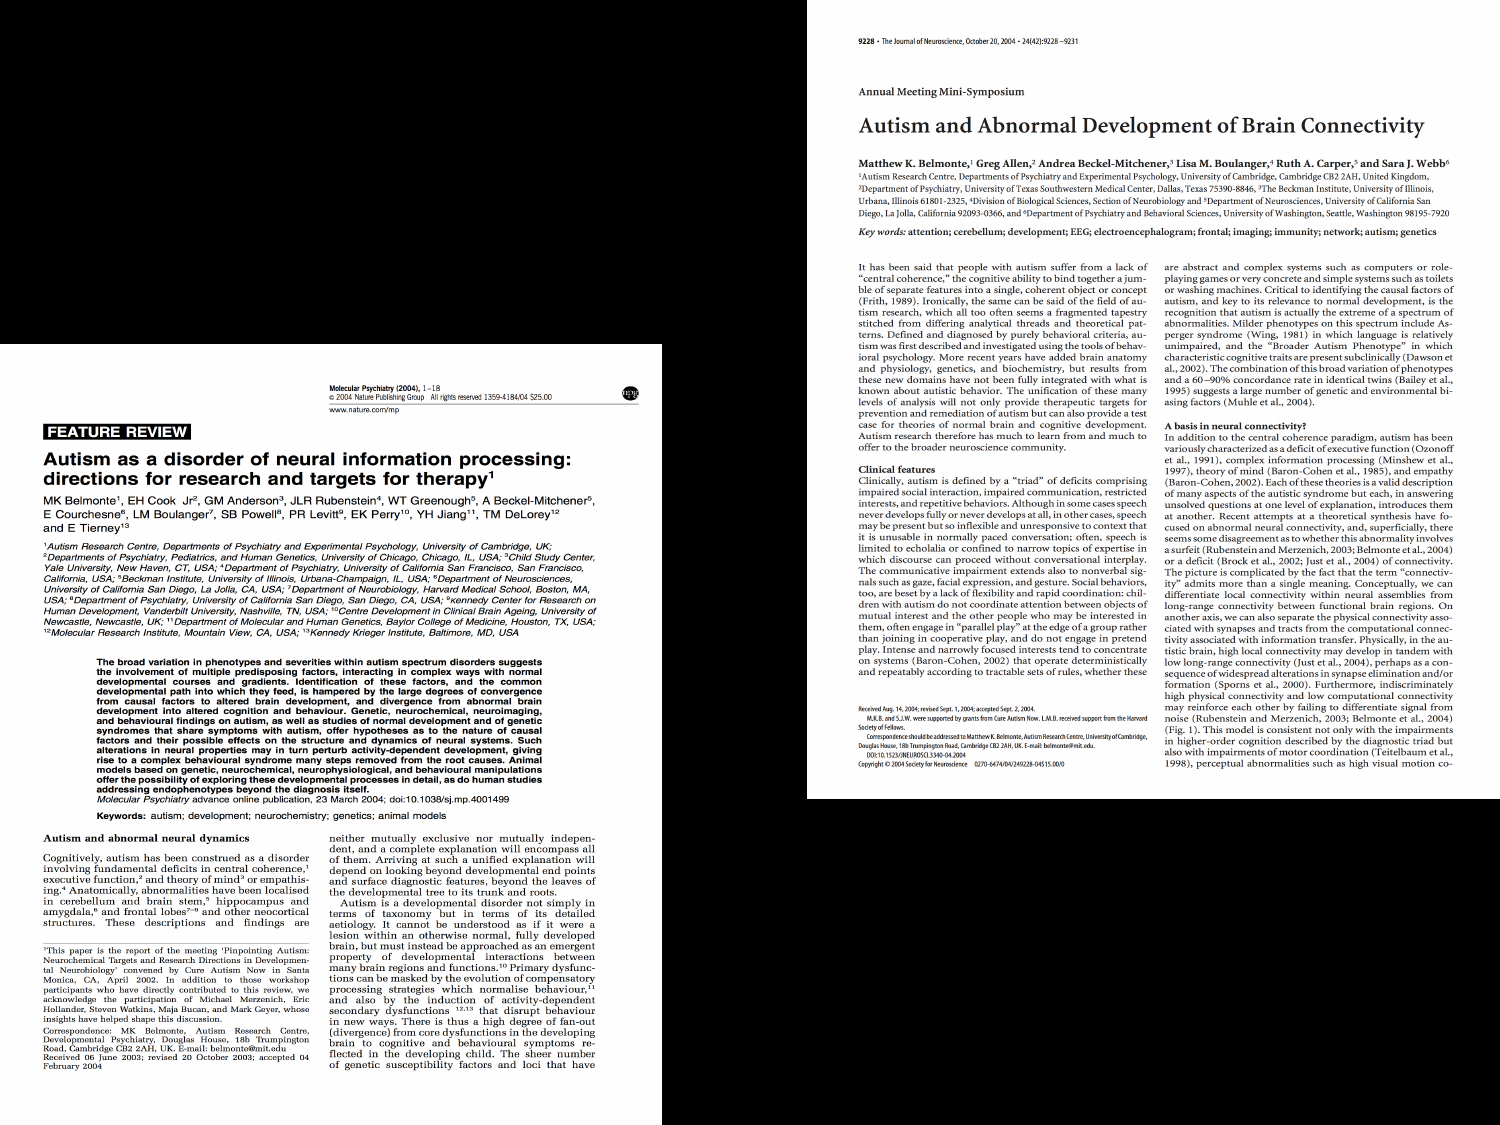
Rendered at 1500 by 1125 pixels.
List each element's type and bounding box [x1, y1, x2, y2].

picture [807, 0, 1500, 799]
picture [0, 344, 662, 1125]
